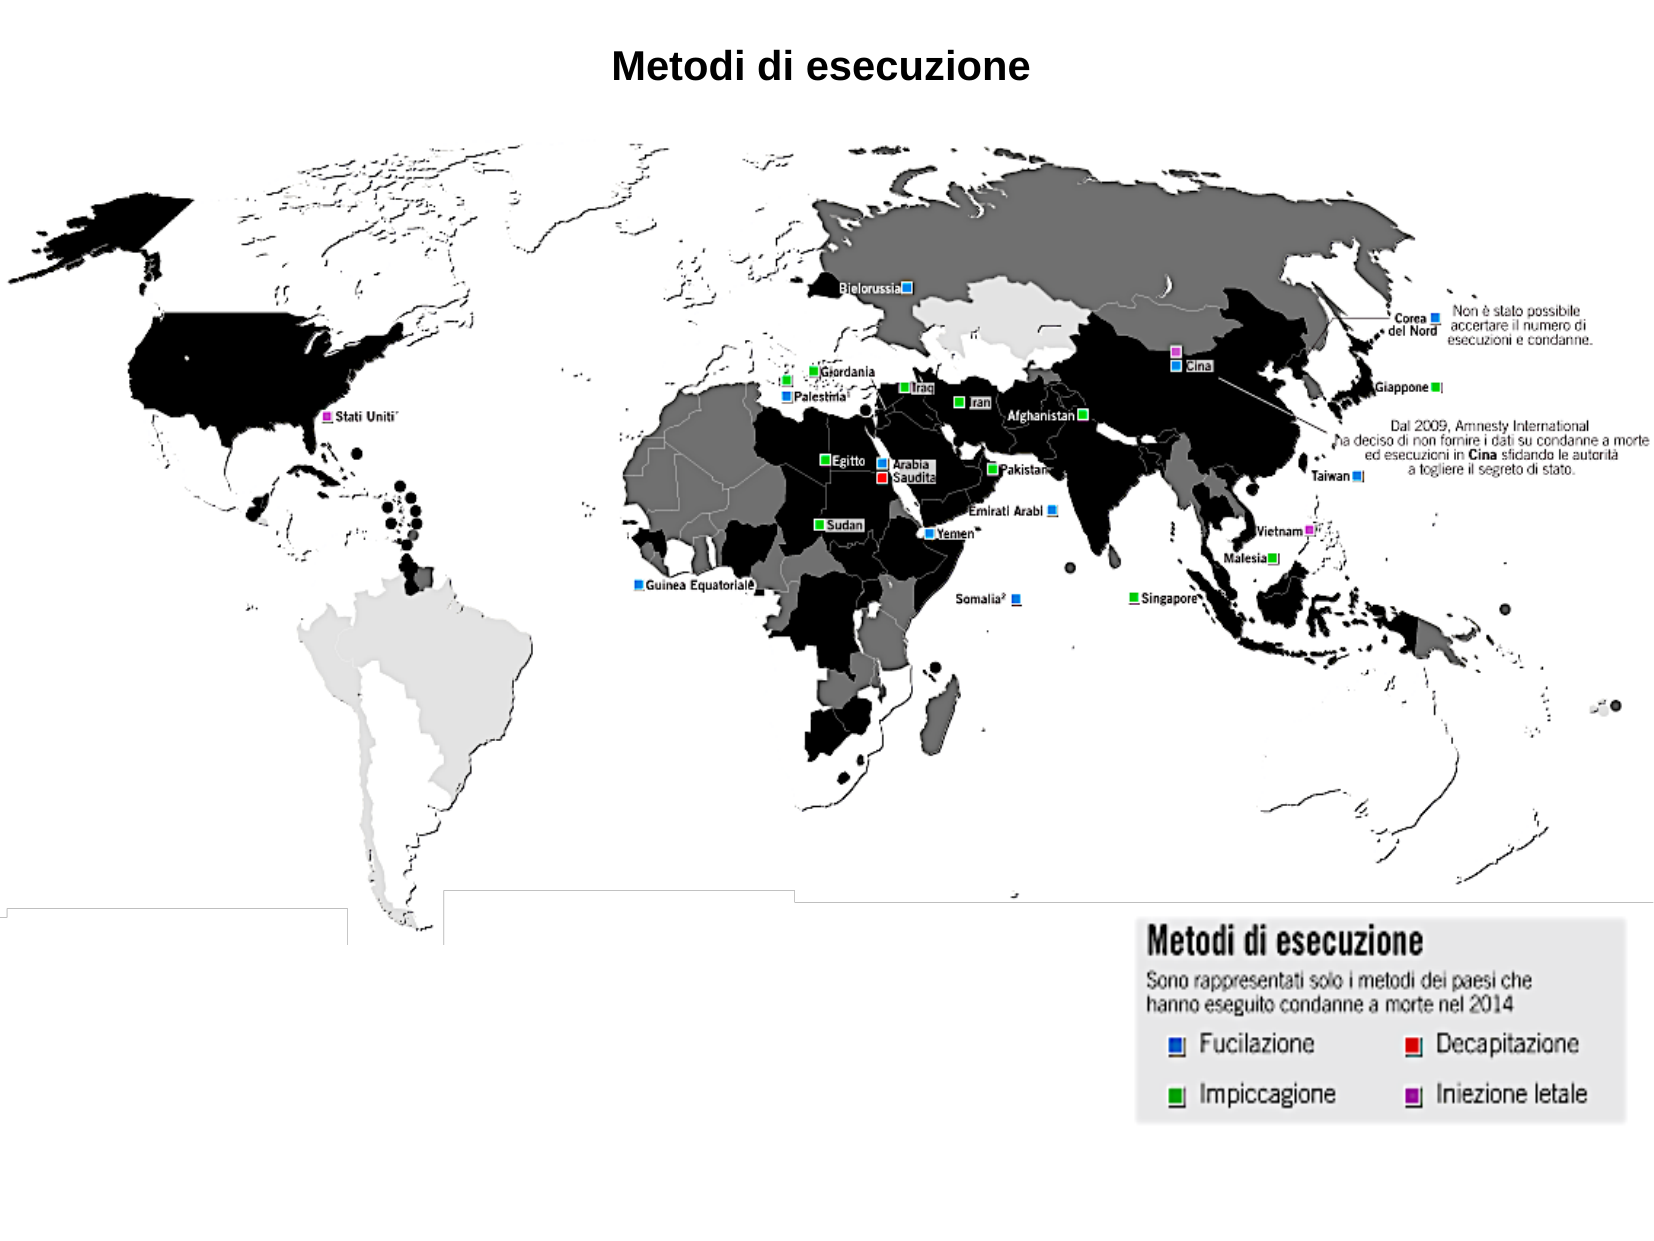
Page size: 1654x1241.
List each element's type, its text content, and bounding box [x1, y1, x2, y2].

picture [0, 129, 1654, 1128]
text_box Metodi di esecuzione [59, 35, 1595, 97]
